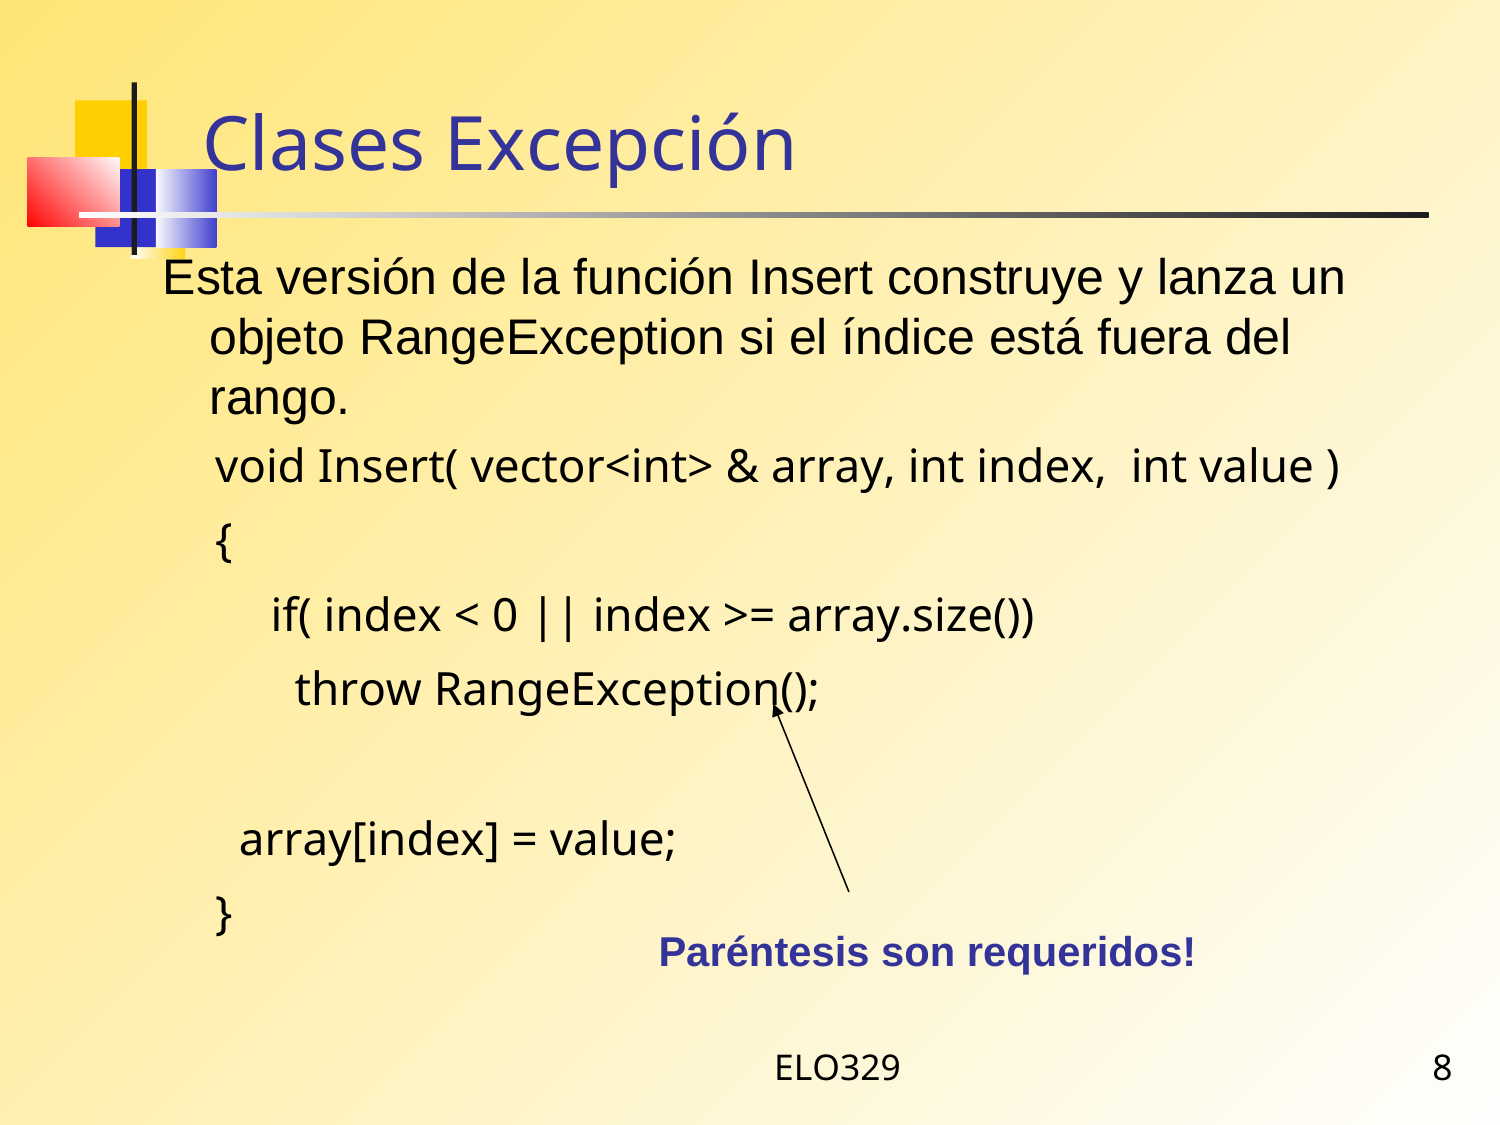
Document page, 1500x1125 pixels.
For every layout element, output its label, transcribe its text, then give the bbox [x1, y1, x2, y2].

list void Insert( vector<int> & array, int index, int value )‏ { if( index < 0 || index >= array.size())‏ throw RangeException(); array[index] = value; } [200, 425, 1463, 1013]
text_box Paréntesis son requeridos! [643, 916, 1282, 983]
title Clases Excepción [187, 37, 1466, 201]
text_box Esta versión de la función Insert construye y lanza un objeto RangeException si el índice está fuera del rango. [147, 236, 1386, 433]
